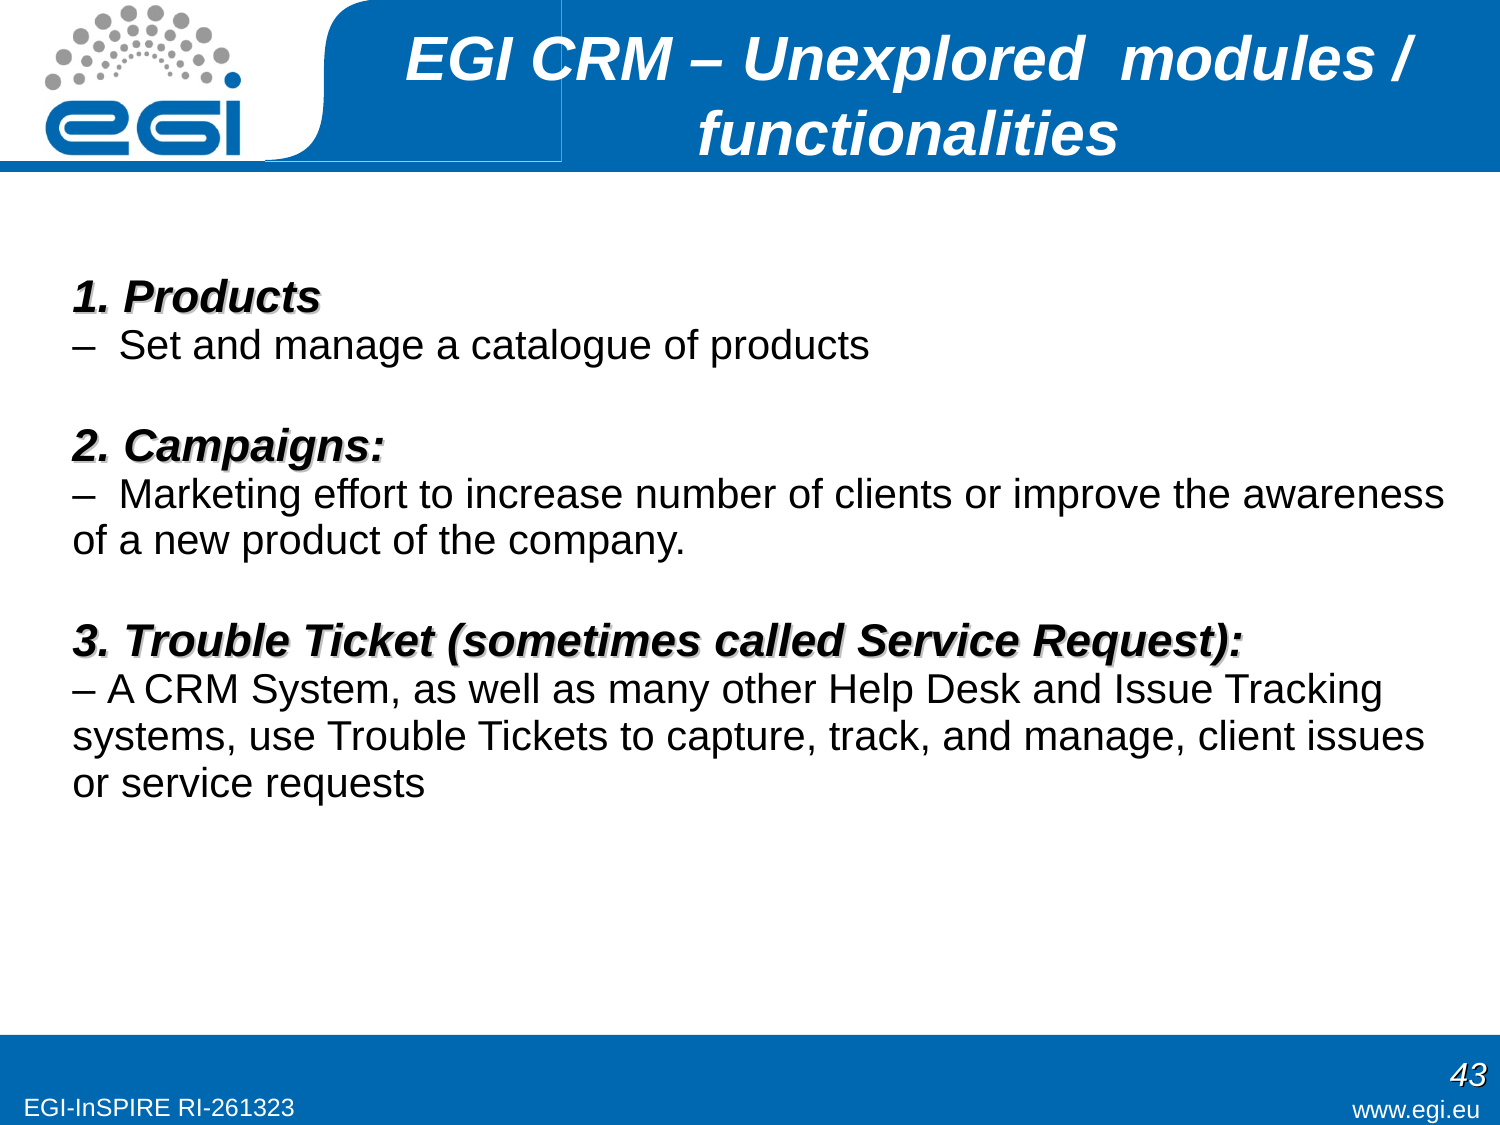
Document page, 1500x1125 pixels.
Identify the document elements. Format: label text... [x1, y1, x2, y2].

text_box EGI CRM – Unexplored modules / functionalities [321, 10, 1497, 106]
text_box 1. Products – Set and manage a catalogue of products 2. Campaigns: – Marketing effort to increase number of clients or improve the awareness of a new product of the company. 3. Trouble Ticket (sometimes called Service Request): – A CRM System, as well as many other Help Desk and Issue Tracking systems, use Trouble Tickets to capture, track, and manage, client issues or service requests [22, 263, 1475, 837]
picture [0, 0, 265, 161]
